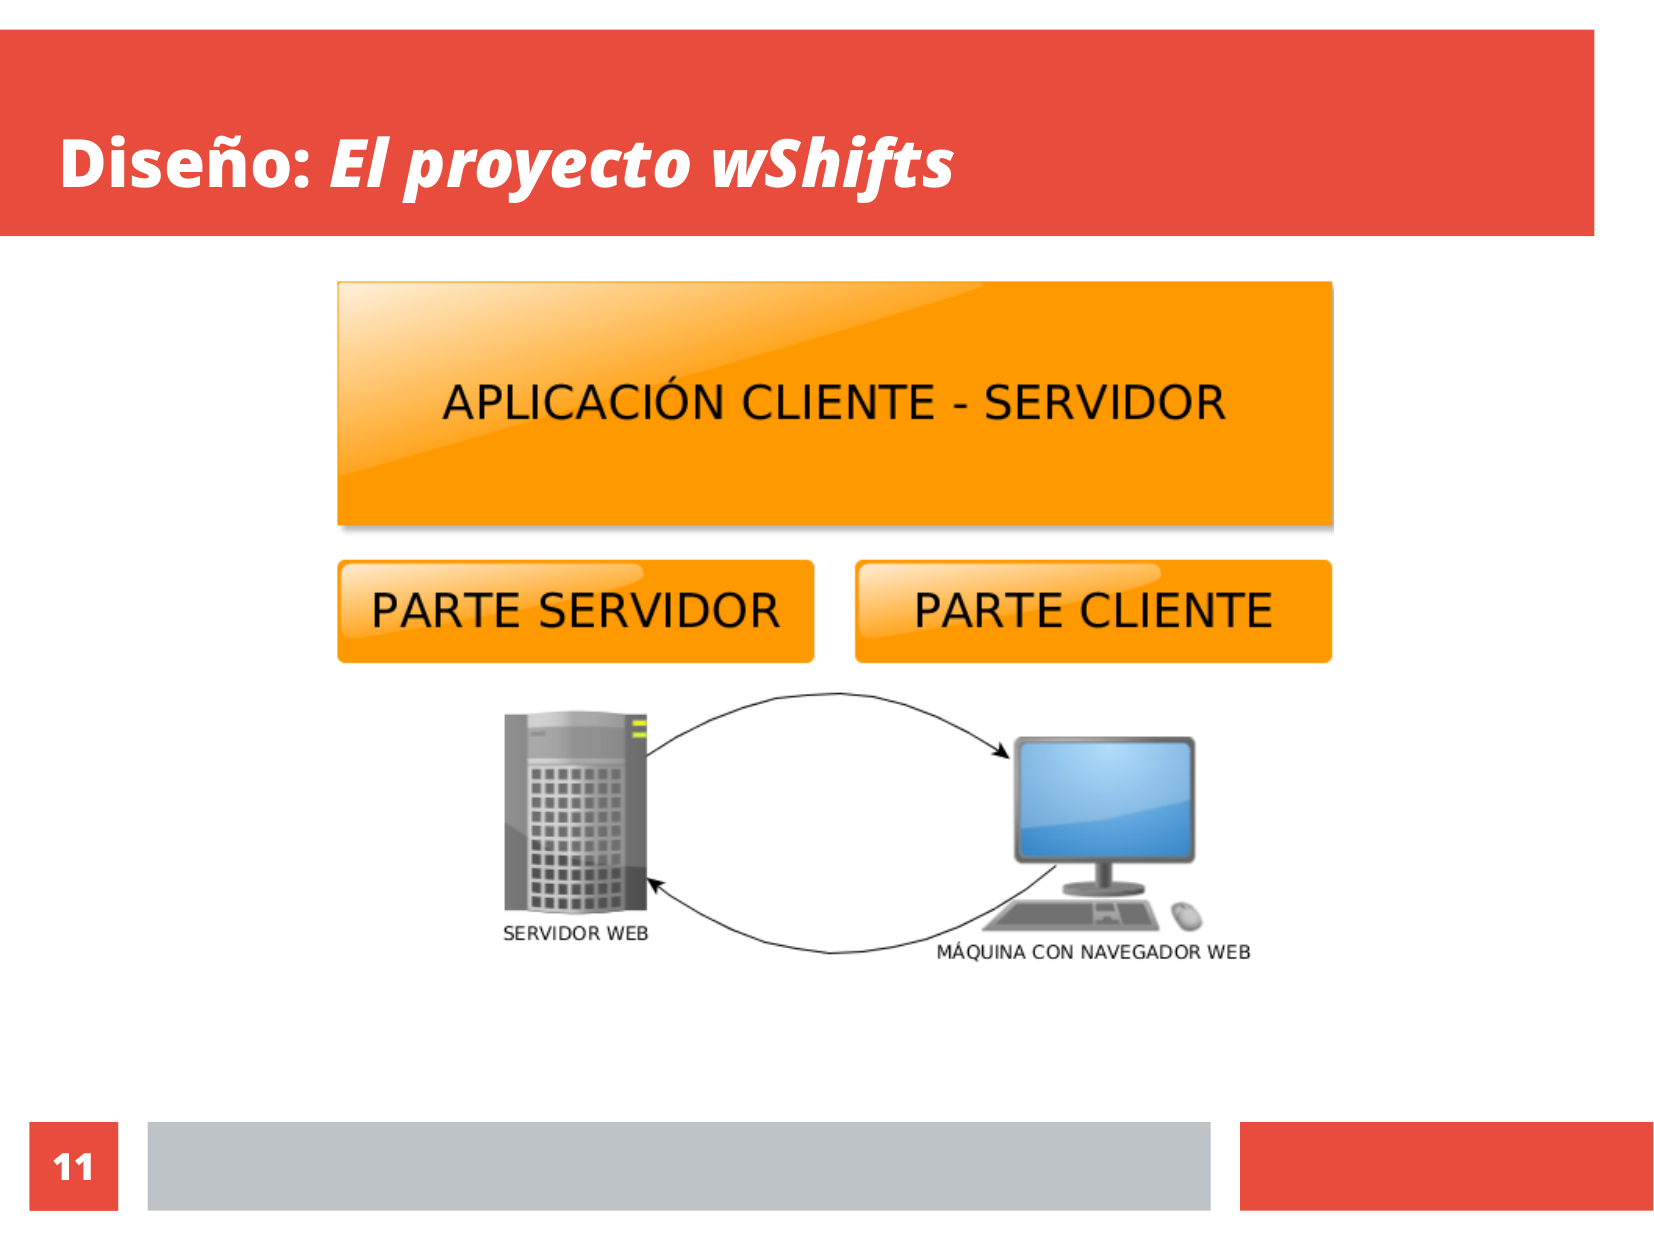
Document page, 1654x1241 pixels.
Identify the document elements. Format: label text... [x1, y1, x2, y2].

picture [336, 280, 1334, 970]
title Diseño: El proyecto wShifts [59, 59, 1595, 207]
